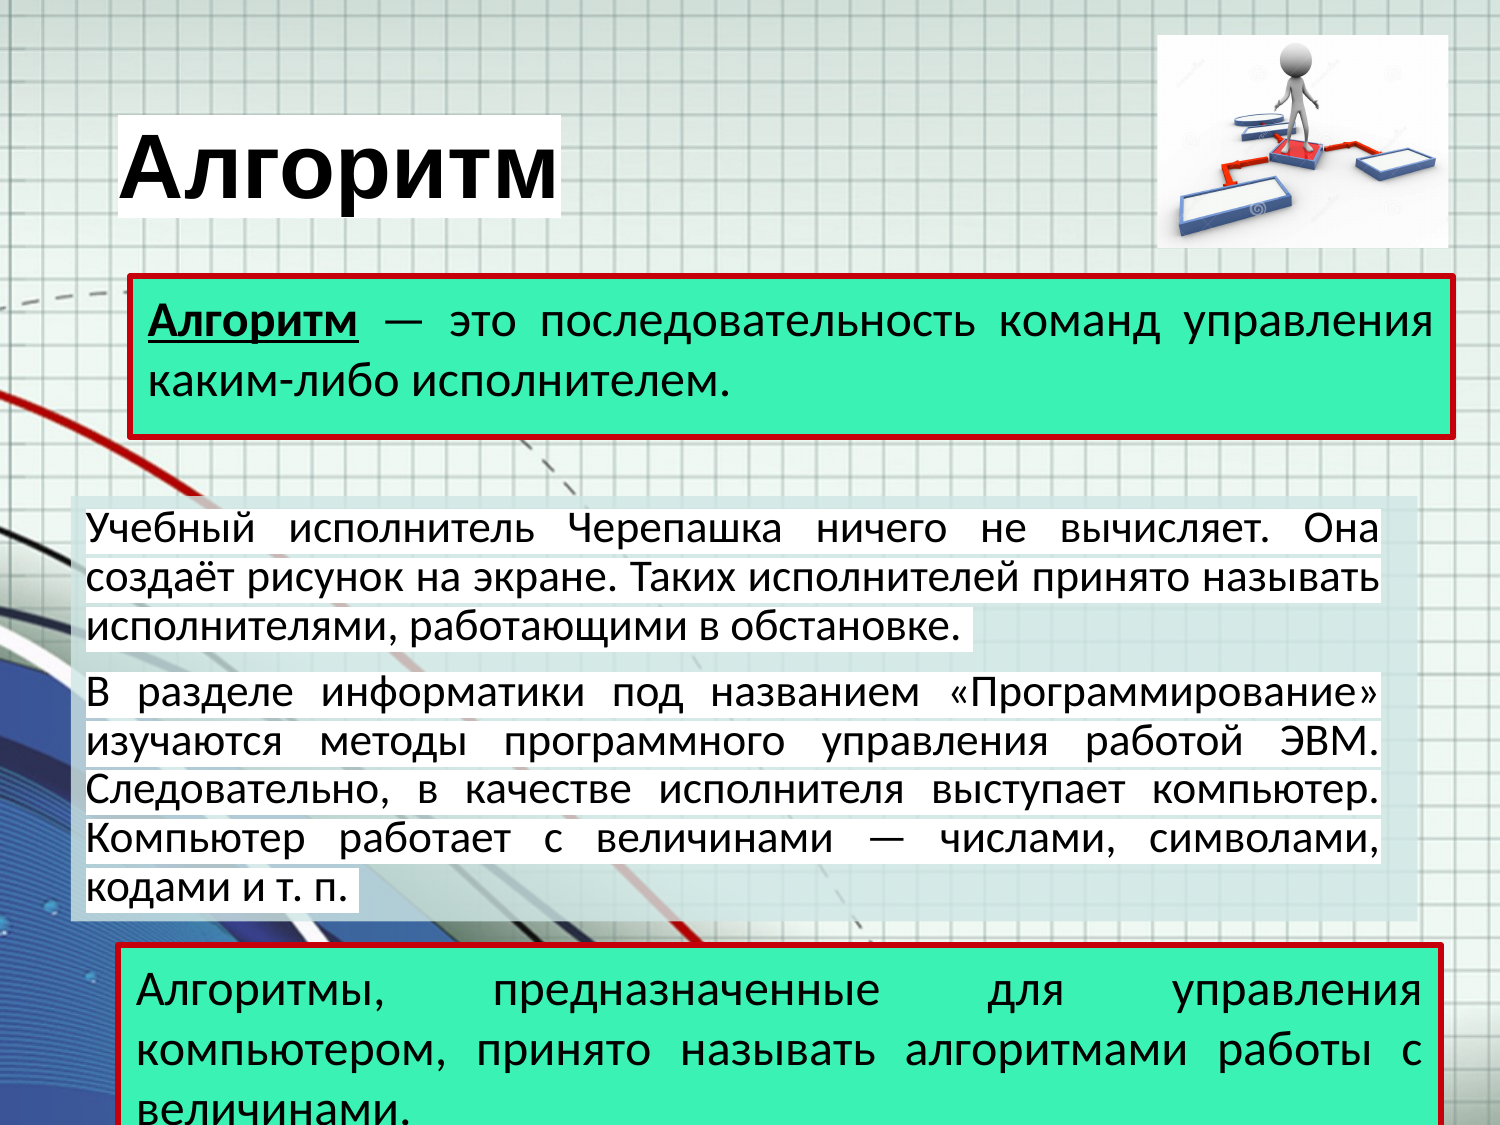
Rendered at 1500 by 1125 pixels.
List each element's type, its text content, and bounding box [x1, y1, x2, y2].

title Алгоритм [103, 59, 1397, 278]
list Учебный исполнитель Черепашка ничего не вычисляет. Она создаёт рисунок на экране. Таких исполнителей принято называть исполнителями, работающими в обстановке. В разделе информатики под названием «Программирование» изучаются методы программного управления работой ЭВМ. Следовательно, в качестве исполнителя выступает компьютер. Компьютер работает с величинами — числами, символами, кодами и т. п. [70, 496, 1418, 922]
text_box Алгоритм — это последовательность команд управления каким-либо исполнителем. [129, 276, 1453, 438]
text_box Алгоритмы, предназначенные для управления компьютером, принято называть алгоритмами работы с величинами. [118, 944, 1441, 1106]
picture [0, 0, 1500, 1125]
